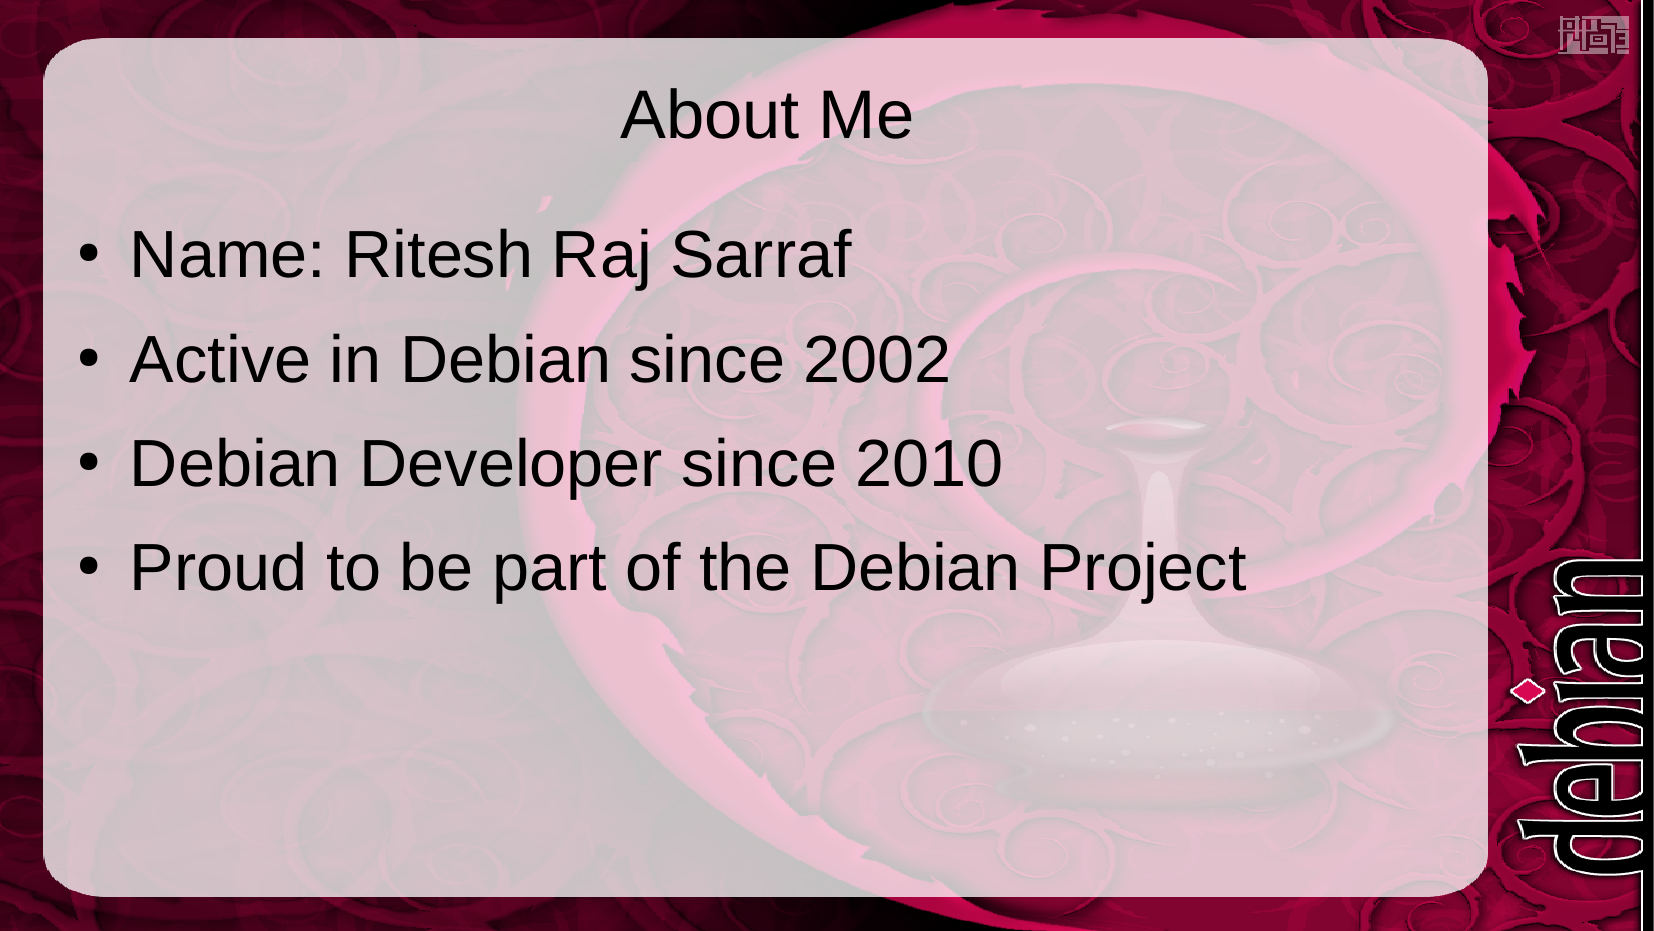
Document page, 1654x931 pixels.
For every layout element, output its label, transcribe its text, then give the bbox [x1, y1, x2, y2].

picture [0, 0, 1654, 931]
title About Me [59, 36, 1477, 193]
list Name: Ritesh Raj Sarraf Active in Debian since 2002 Debian Developer since 2010 Proud to be part of the Debian Project [59, 217, 1477, 832]
